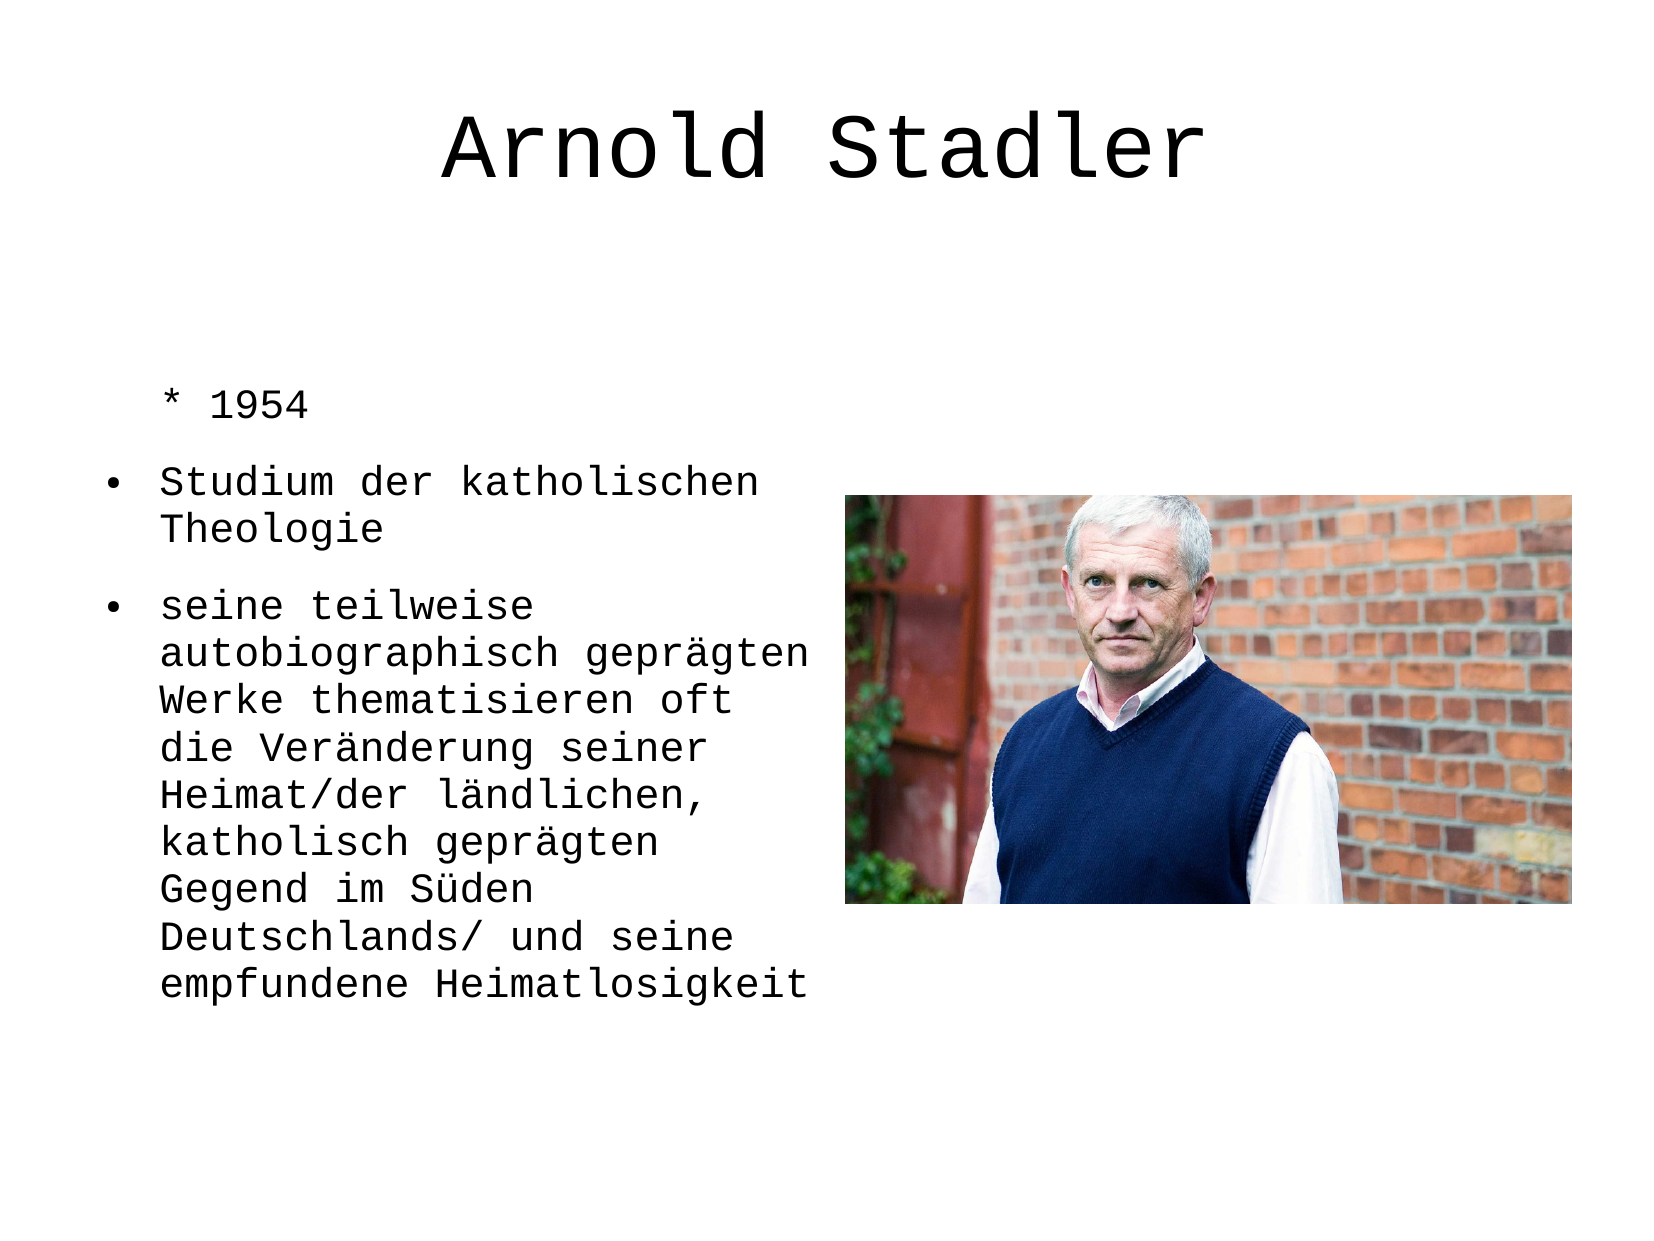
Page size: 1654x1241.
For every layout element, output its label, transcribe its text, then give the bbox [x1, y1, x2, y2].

title Arnold Stadler [82, 49, 1571, 257]
picture [845, 495, 1572, 904]
list * 1954 Studium der katholischen Theologie seine teilweise autobiographisch geprägten Werke thematisieren oft die Veränderung seiner Heimat/der ländlichen, katholisch geprägten Gegend im Süden Deutschlands/ und seine empfundene Heimatlosigkeit [88, 383, 815, 1203]
